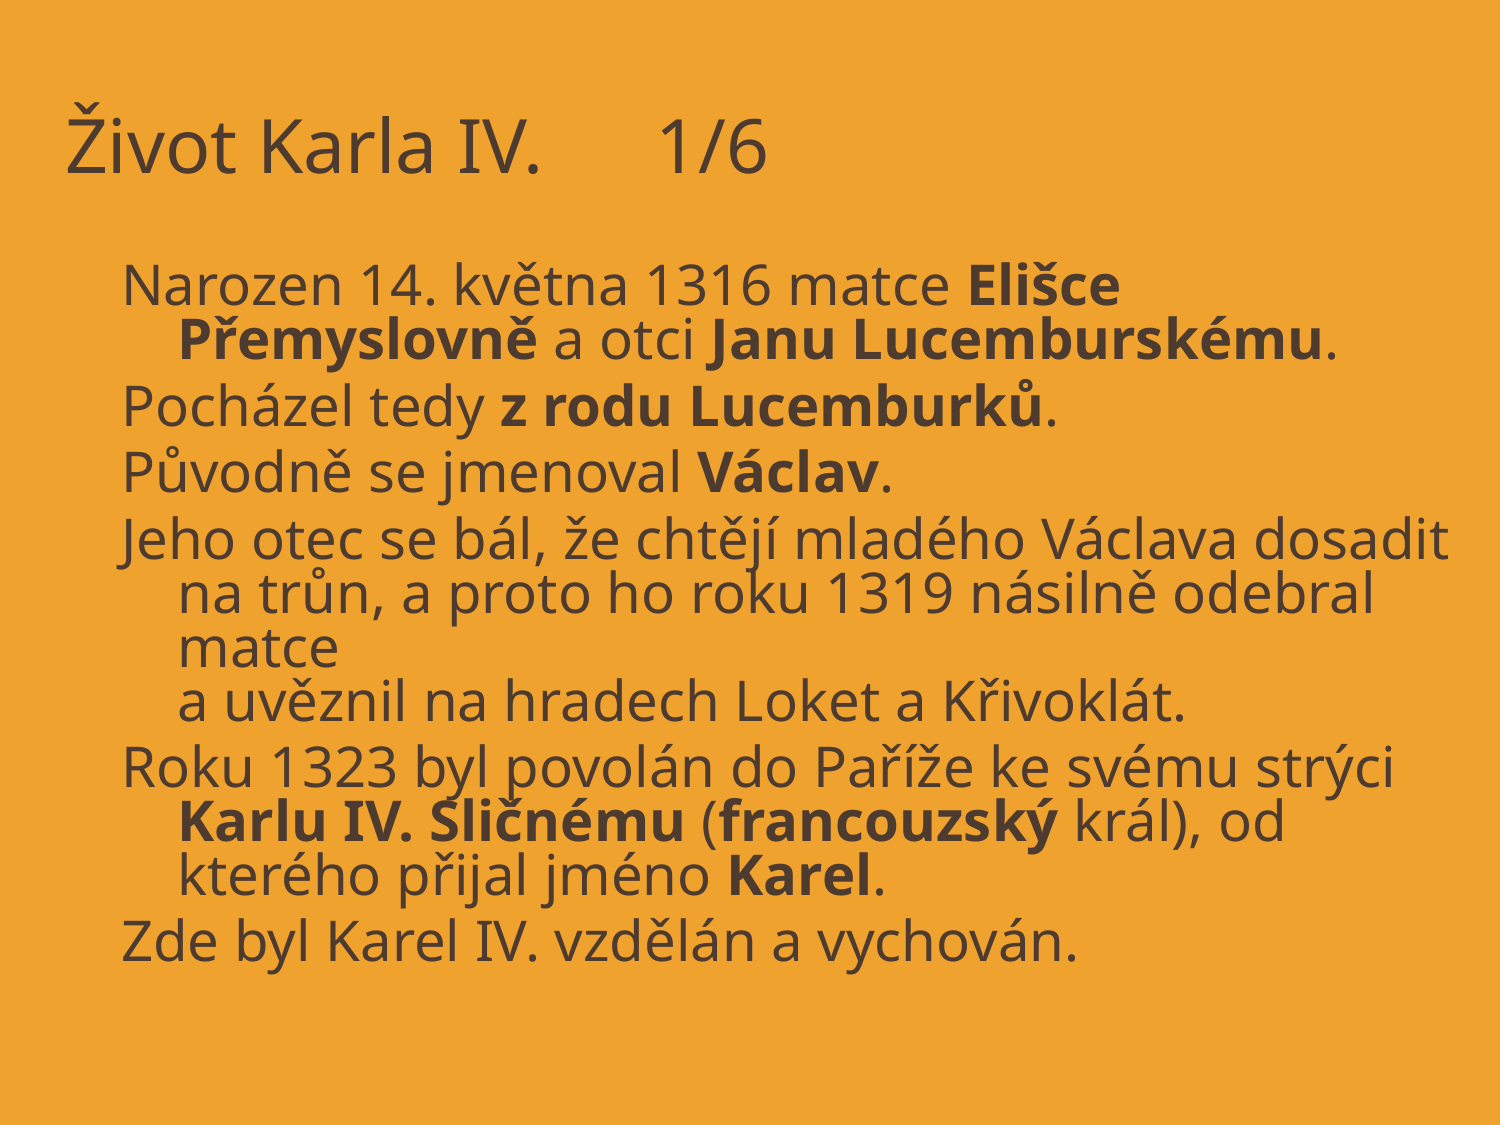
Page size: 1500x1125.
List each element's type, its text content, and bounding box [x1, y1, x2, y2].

list Narozen 14. května 1316 matce Elišce Přemyslovně a otci Janu Lucemburskému. Pocházel tedy z rodu Lucemburků. Původně se jmenoval Václav. Jeho otec se bál, že chtějí mladého Václava dosadit na trůn, a proto ho roku 1319 násilně odebral matce a uvěznil na hradech Loket a Křivoklát. Roku 1323 byl povolán do Paříže ke svému strýci Karlu IV. Sličnému (francouzský král), od kterého přijal jméno Karel. Zde byl Karel IV. vzdělán a vychován. [50, 254, 1476, 998]
title Život Karla IV. 1/6 [50, 75, 1476, 213]
